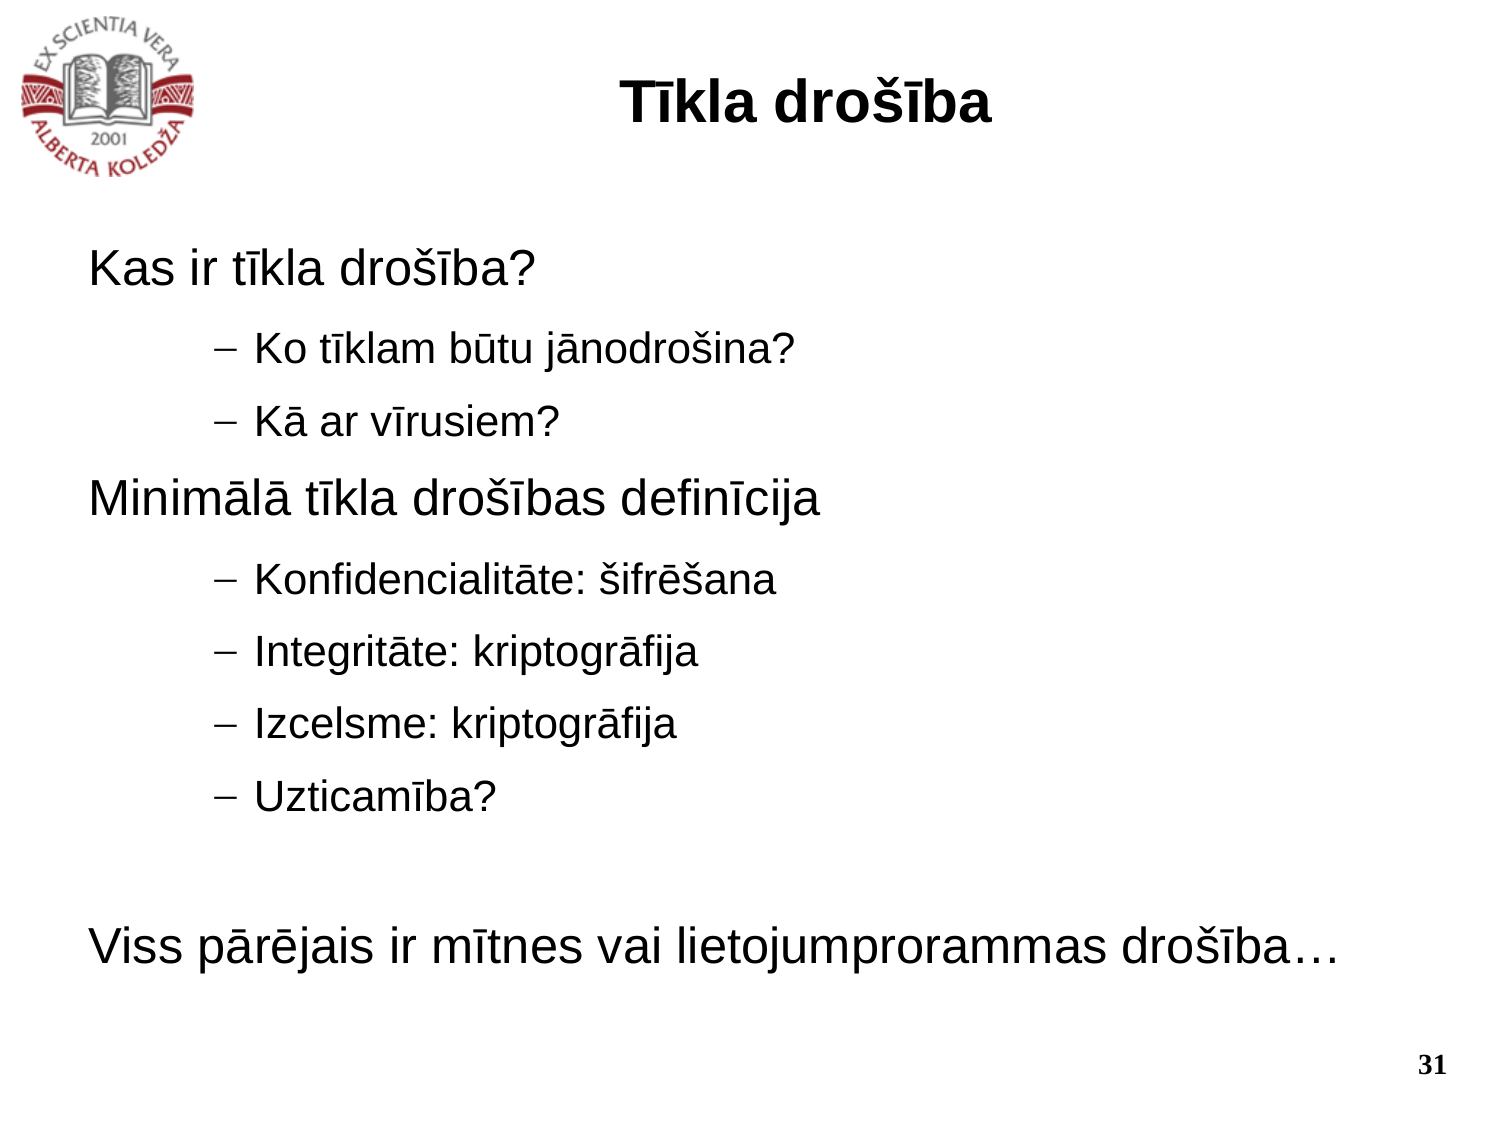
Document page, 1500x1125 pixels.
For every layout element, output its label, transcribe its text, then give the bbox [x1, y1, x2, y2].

title Tīkla drošība [187, 44, 1425, 150]
text_box <skaitlis> [1312, 1037, 1463, 1101]
list Kas ir tīkla drošība? Ko tīklam būtu jānodrošina? Kā ar vīrusiem? Minimālā tīkla drošības definīcija Konfidencialitāte: šifrēšana Integritāte: kriptogrāfija Izcelsme: kriptogrāfija Uzticamība? Viss pārējais ir mītnes vai lietojumprorammas drošība… [88, 231, 1439, 975]
picture [21, 16, 194, 177]
